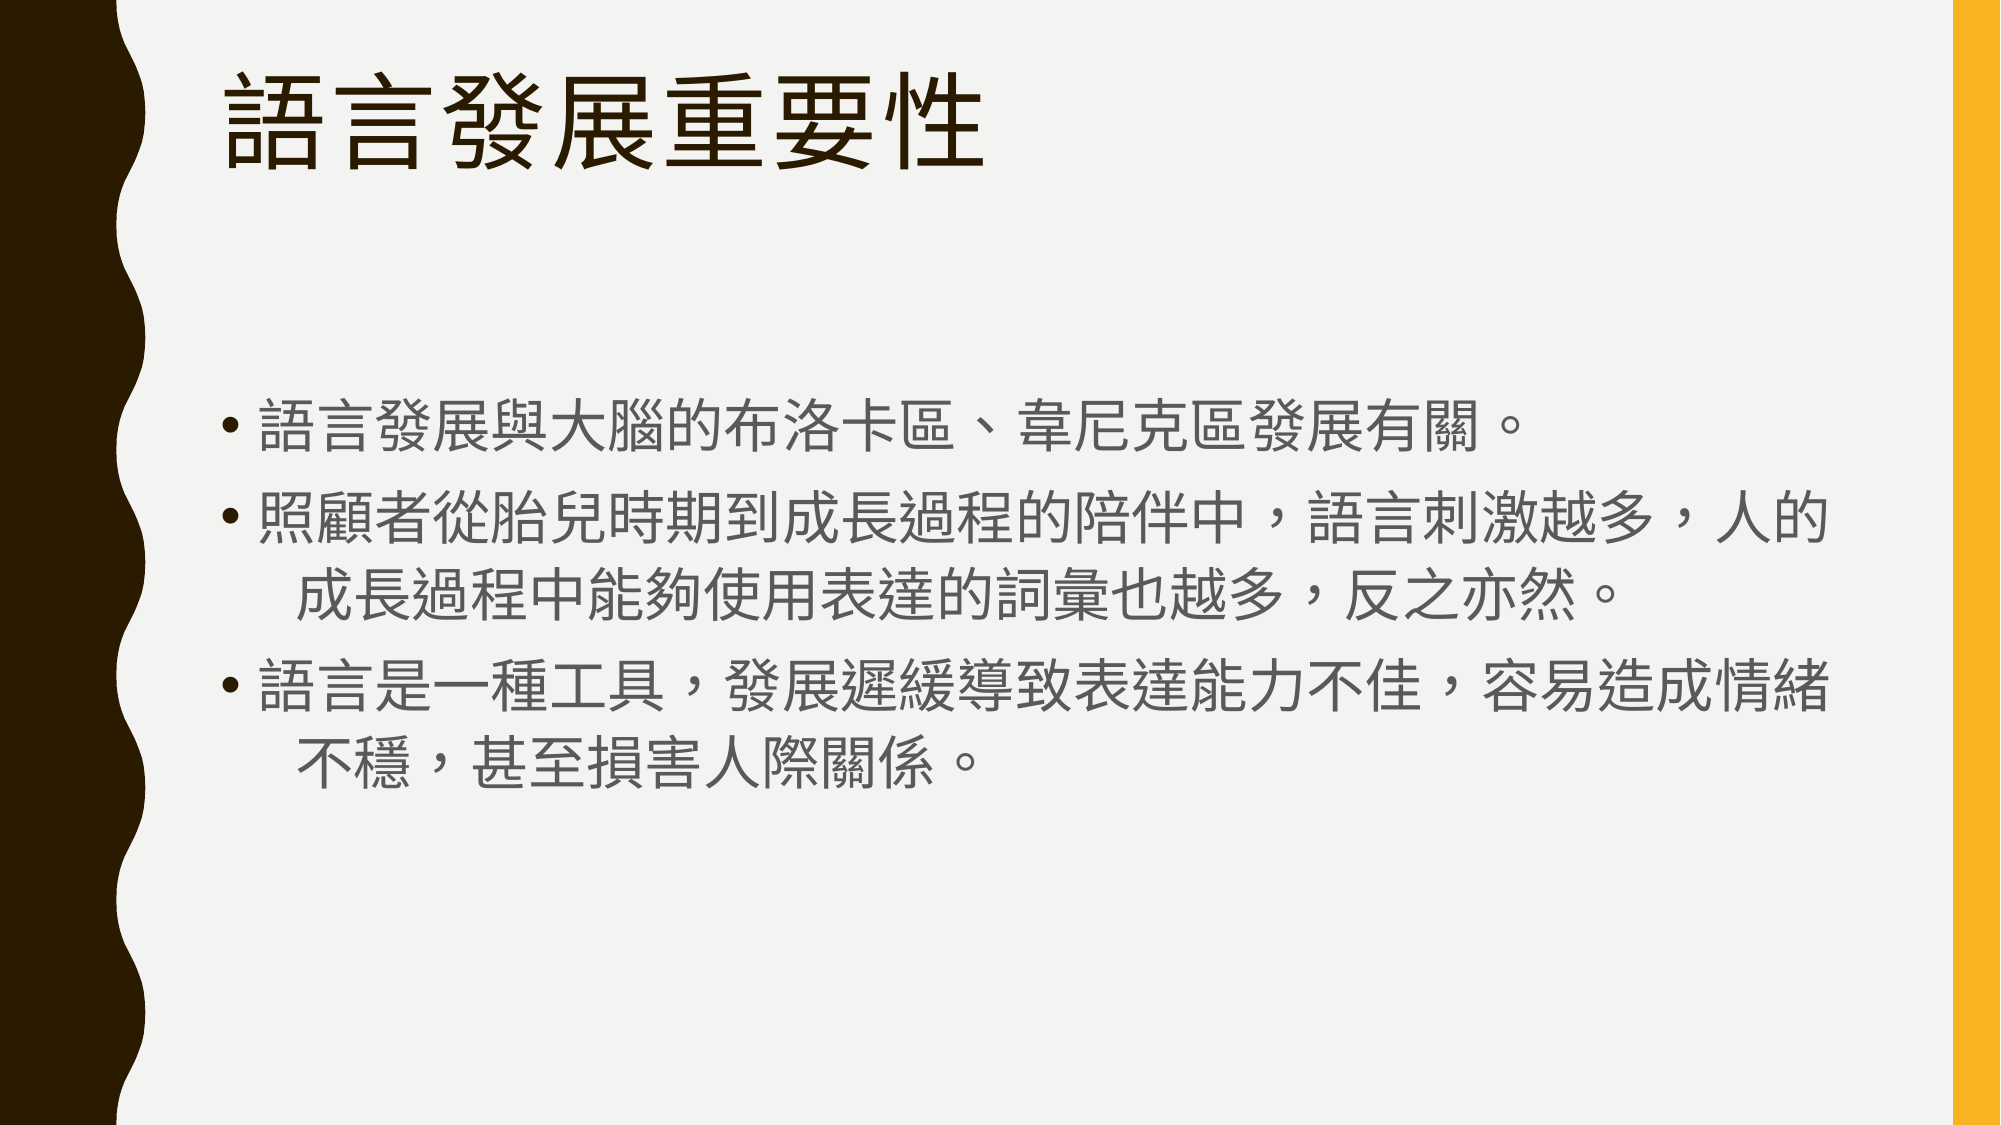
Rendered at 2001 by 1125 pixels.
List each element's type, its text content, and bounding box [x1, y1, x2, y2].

title 語言發展重要性 [205, 62, 1876, 308]
list 語言發展與大腦的布洛卡區、韋尼克區發展有關。 照顧者從胎兒時期到成長過程的陪伴中，語言刺激越多，人的成長過程中能夠使用表達的詞彙也越多，反之亦然。 語言是一種工具，發展遲緩導致表達能力不佳，容易造成情緒不穩，甚至損害人際關係。 [205, 375, 1876, 965]
